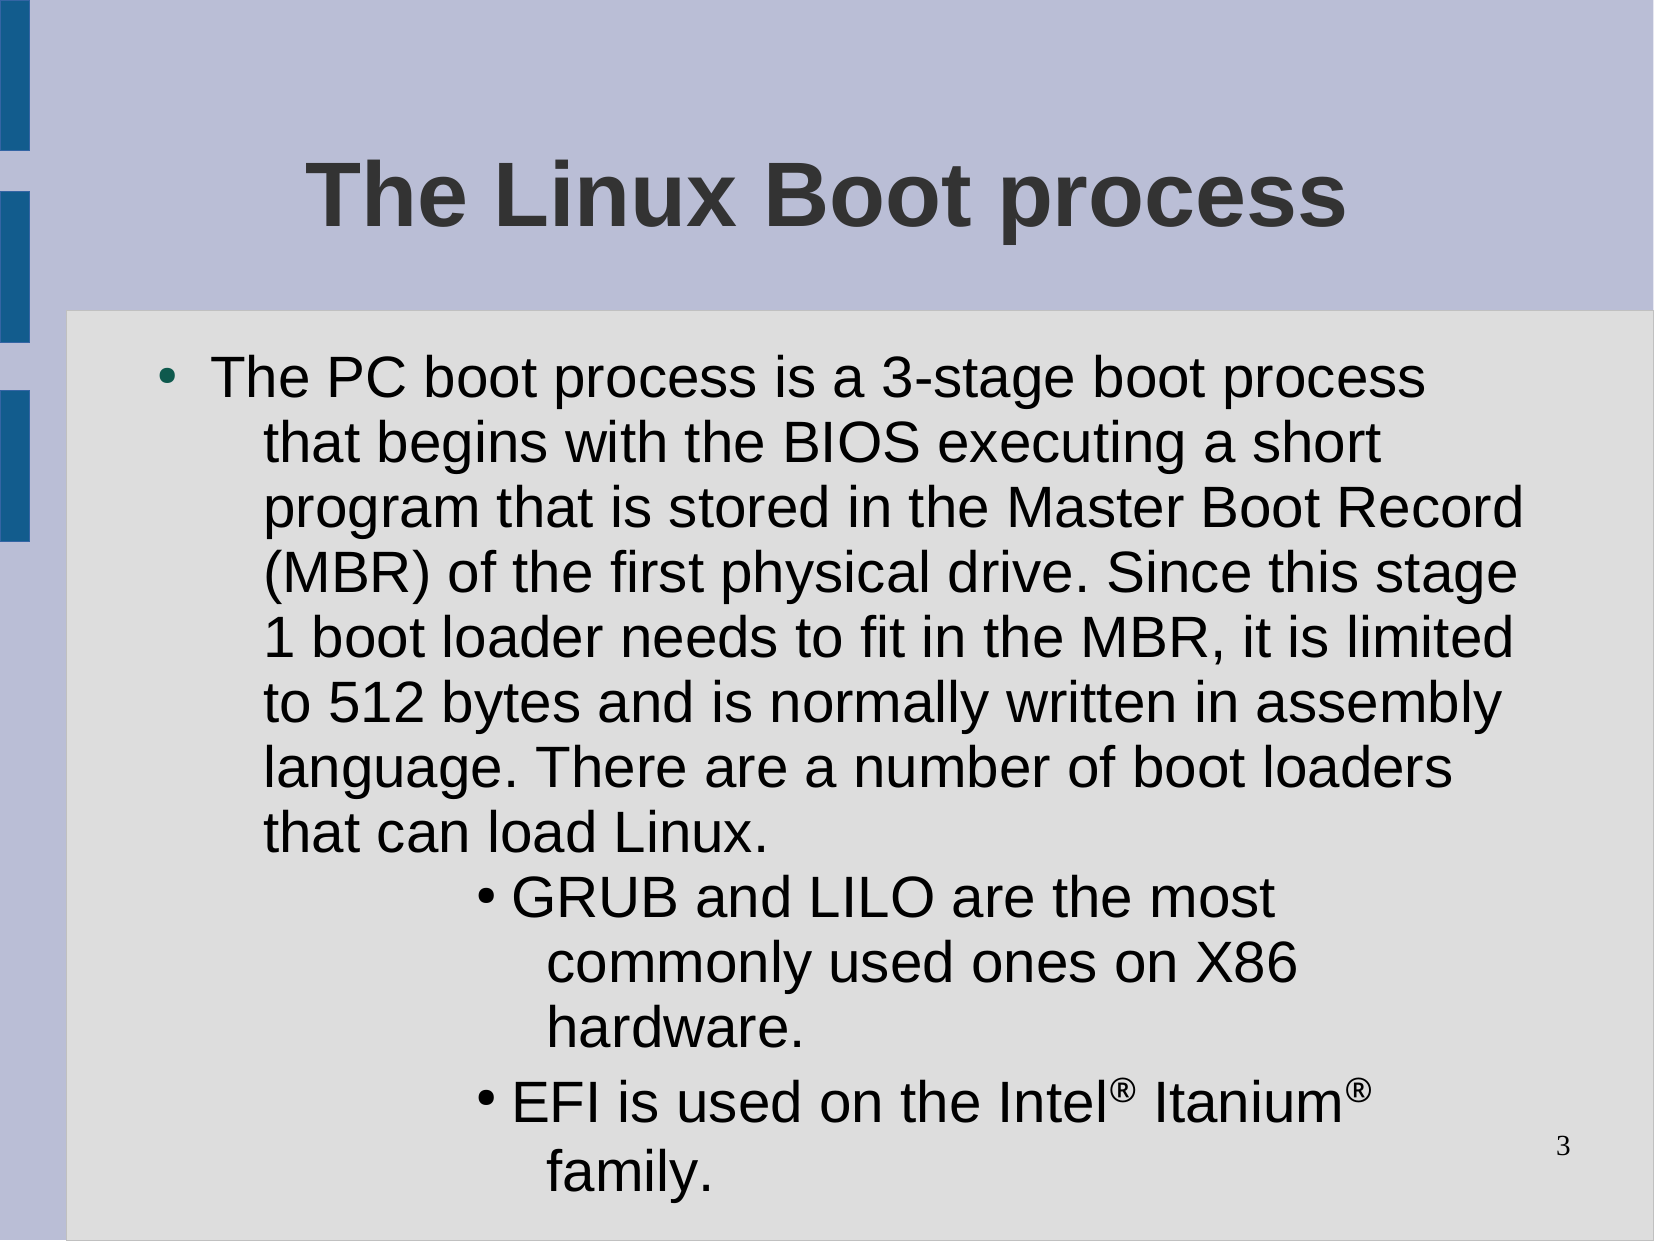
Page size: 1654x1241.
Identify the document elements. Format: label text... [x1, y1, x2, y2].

list The PC boot process is a 3-stage boot process that begins with the BIOS executing a short program that is stored in the Master Boot Record (MBR) of the first physical drive. Since this stage 1 boot loader needs to fit in the MBR, it is limited to 512 bytes and is normally written in assembly language. There are a number of boot loaders that can load Linux. GRUB and LILO are the most commonly used ones on X86 hardware. EFI is used on the Intel® Itanium® family. [121, 344, 1534, 1127]
title The Linux Boot process [121, 91, 1534, 299]
